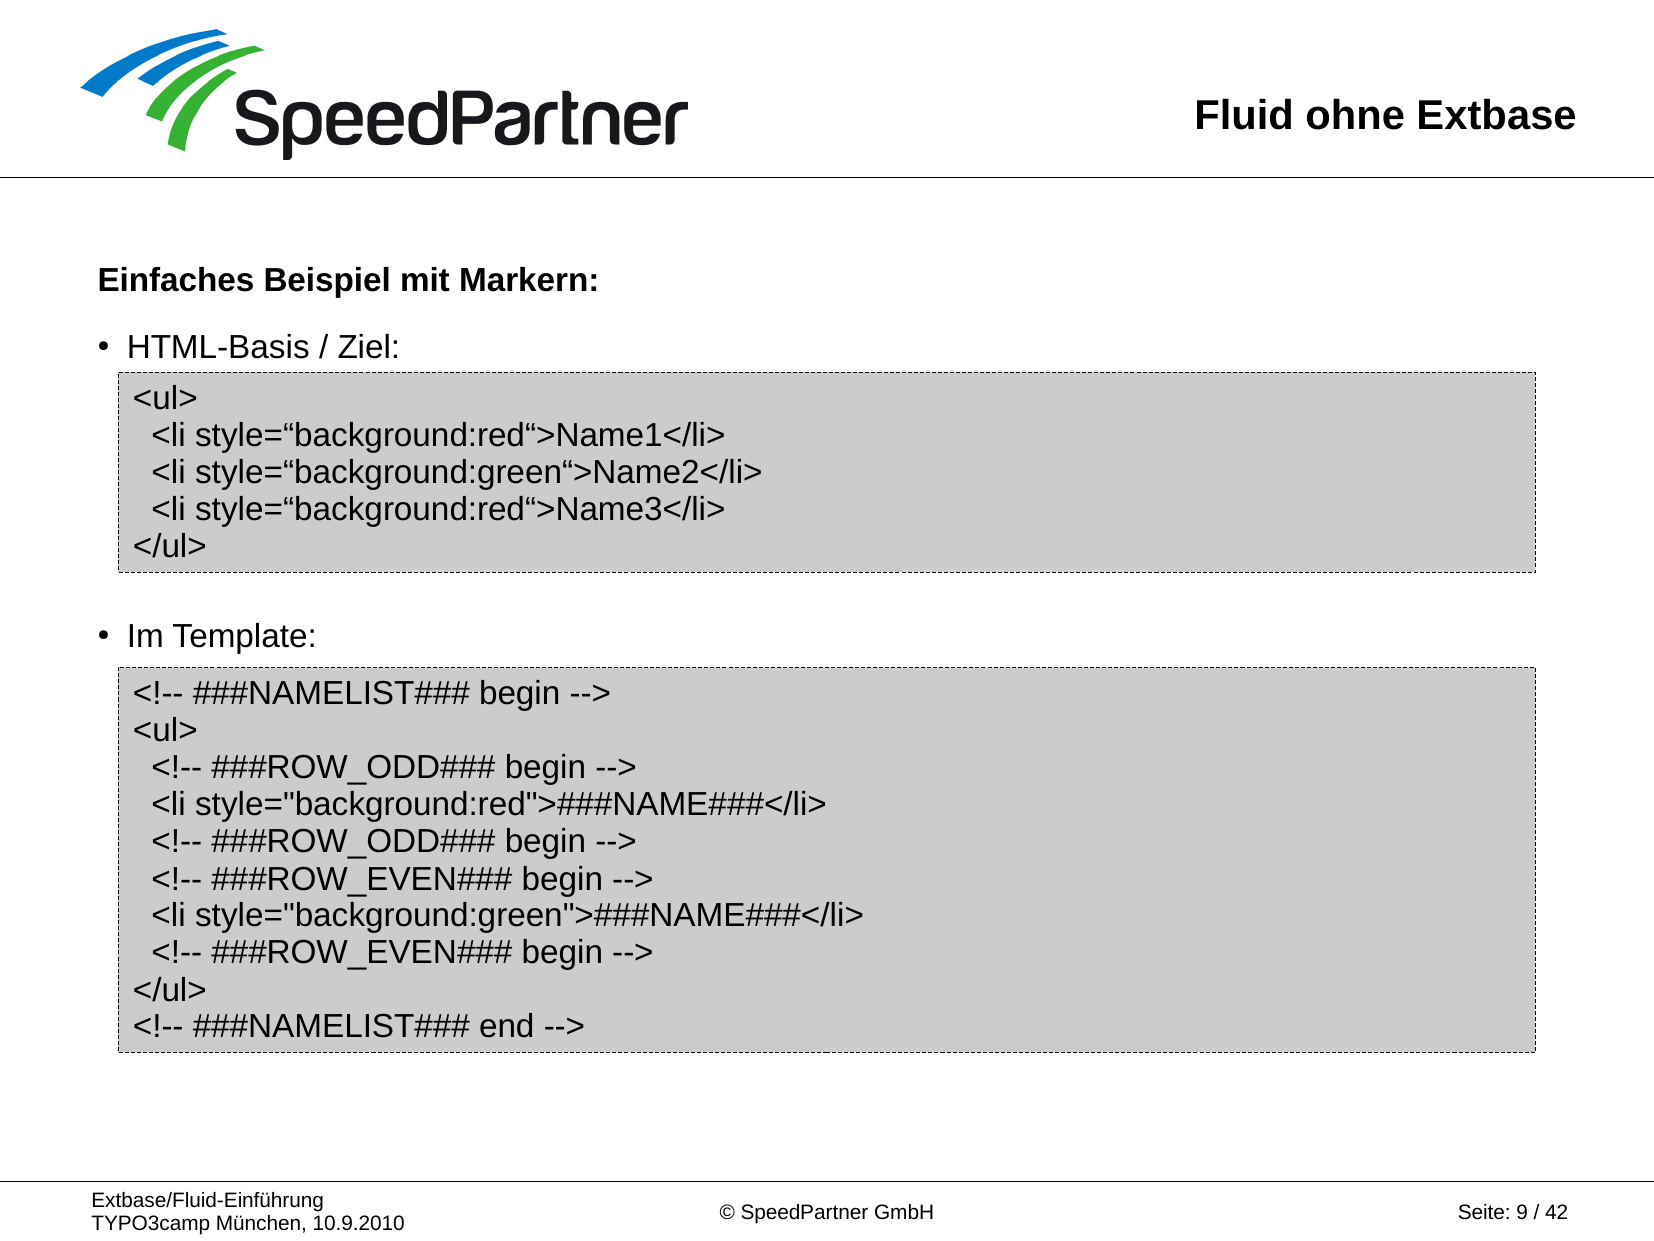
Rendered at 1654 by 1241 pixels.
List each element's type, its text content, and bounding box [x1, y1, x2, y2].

text_box Einfaches Beispiel mit Markern: HTML-Basis / Ziel: Im Template: [82, 253, 1565, 1151]
text_box <ul> <li style=“background:red“>Name1</li> <li style=“background:green“>Name2</li> <li style=“background:red“>Name3</li> </ul> [118, 372, 1536, 573]
text_box <!-- ###NAMELIST### begin --> <ul> <!-- ###ROW_ODD### begin --> <li style="background:red">###NAME###</li> <!-- ###ROW_ODD### begin --> <!-- ###ROW_EVEN### begin --> <li style="background:green">###NAME###</li> <!-- ###ROW_EVEN### begin --> </ul> <!-- ###NAMELIST### end --> [118, 667, 1536, 1053]
title Fluid ohne Extbase [590, 70, 1577, 160]
picture [80, 29, 688, 160]
